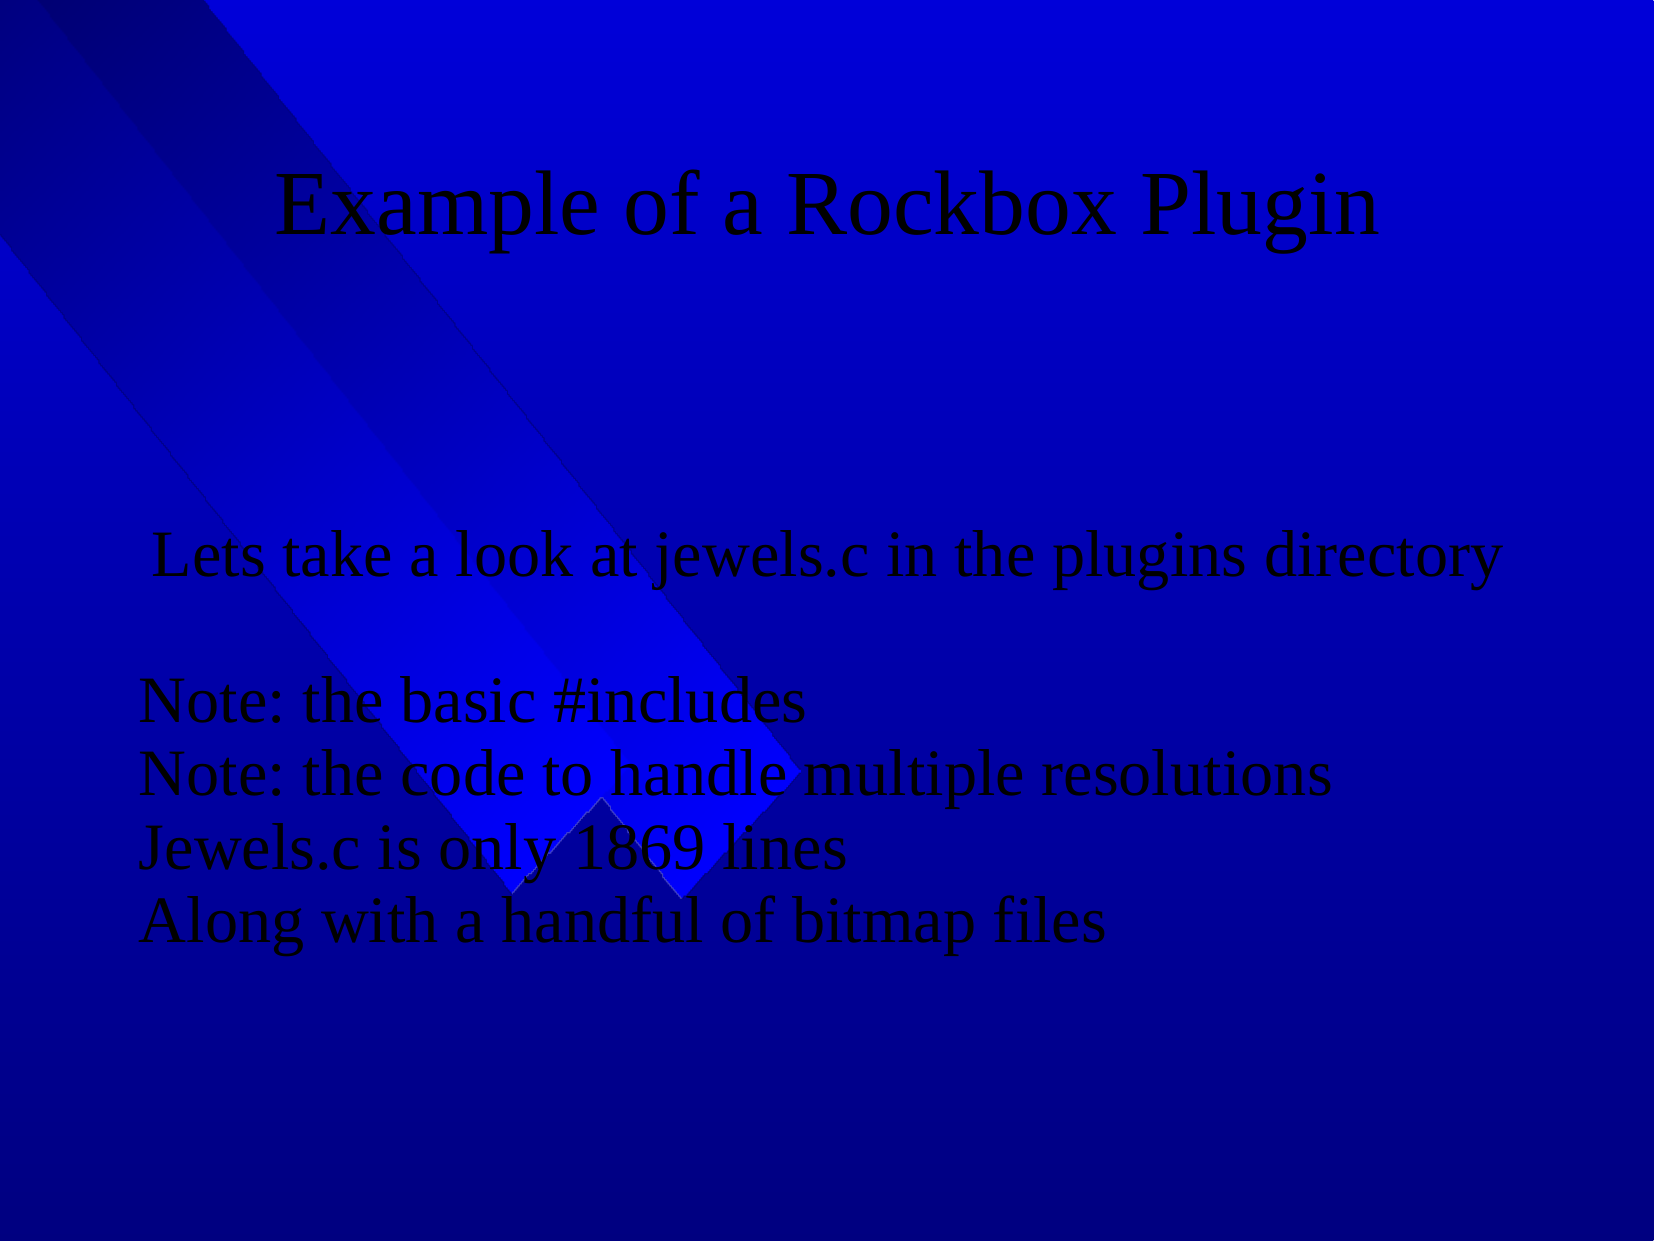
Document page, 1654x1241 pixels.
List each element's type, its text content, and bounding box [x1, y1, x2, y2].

subtitle Lets take a look at jewels.c in the plugins directory Note: the basic #includes Note: the code to handle multiple resolutions Jewels.c is only 1869 lines Along with a handful of bitmap files [122, 346, 1535, 1128]
title Example of a Rockbox Plugin [122, 99, 1535, 307]
